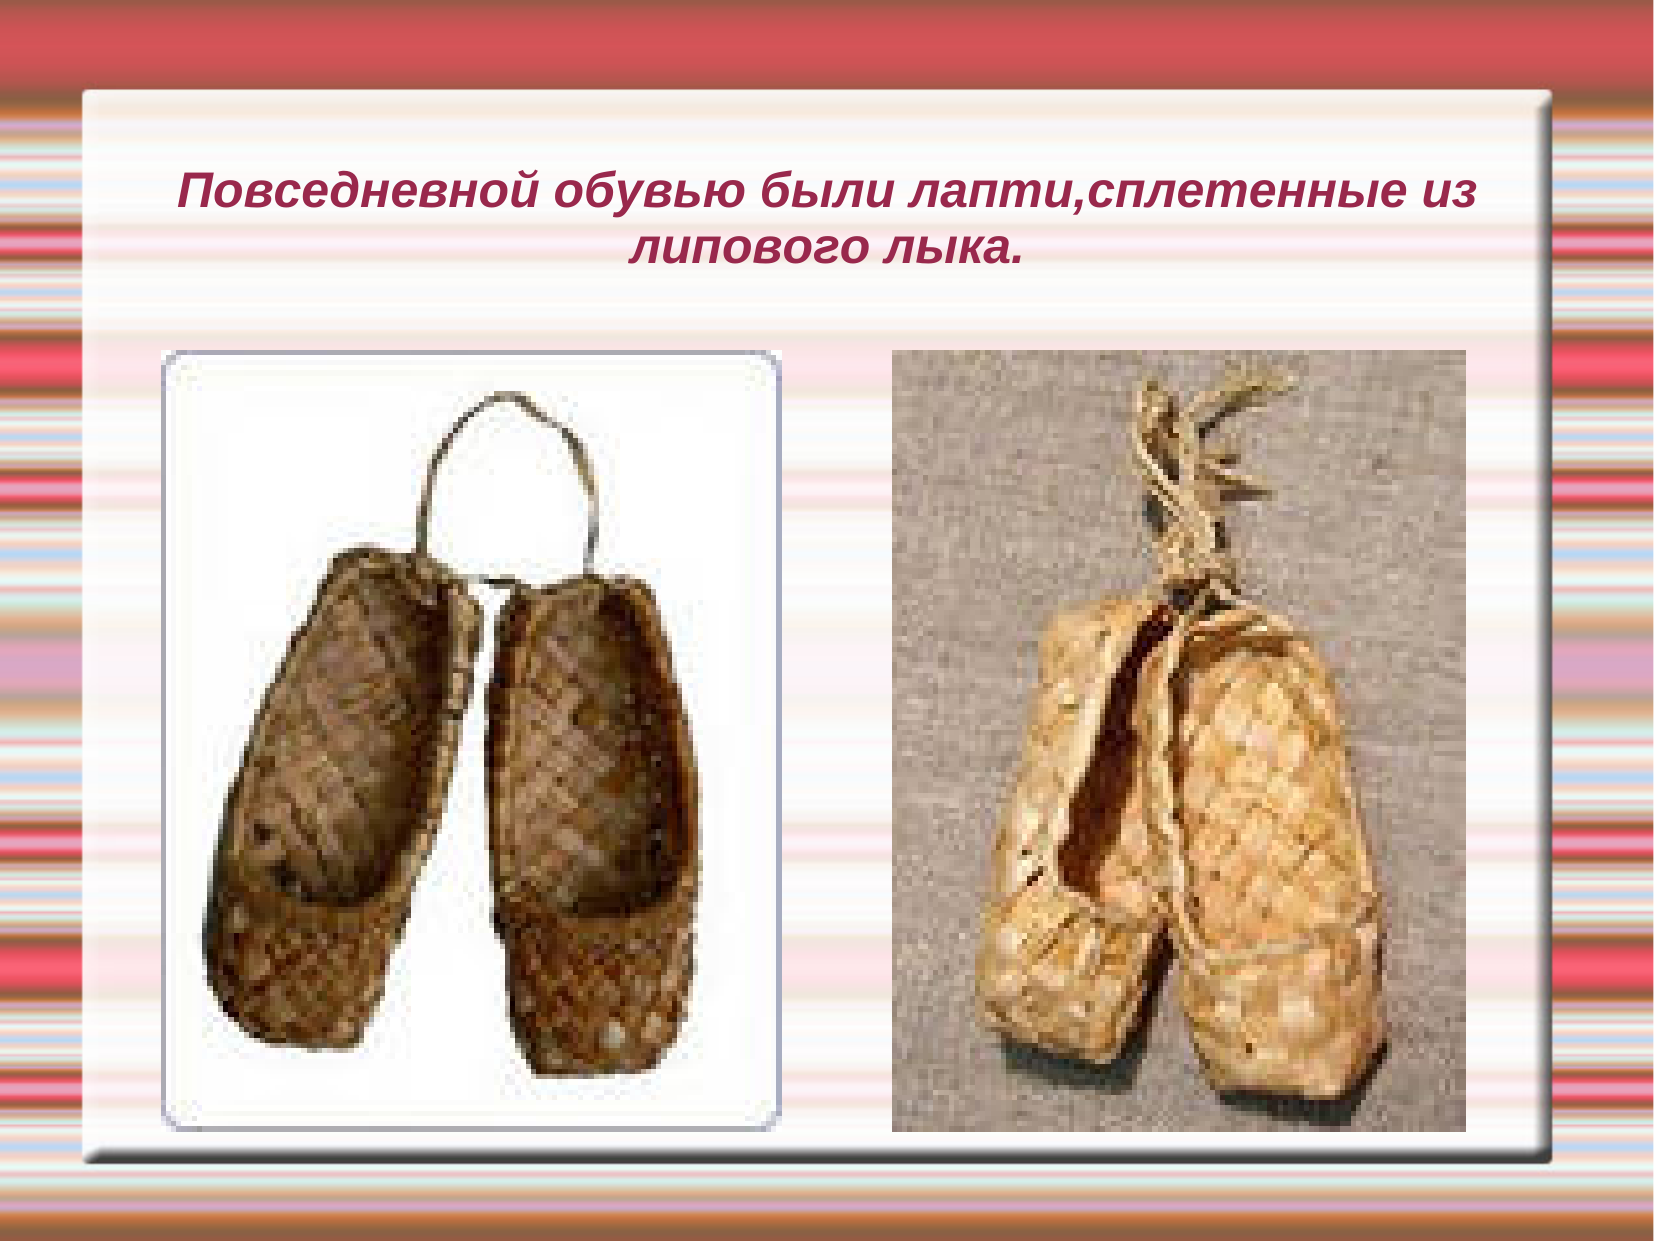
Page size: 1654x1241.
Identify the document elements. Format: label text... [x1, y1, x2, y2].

picture [0, 0, 1654, 1241]
title Повседневной обувью были лапти,сплетенные из липового лыка. [121, 114, 1534, 322]
